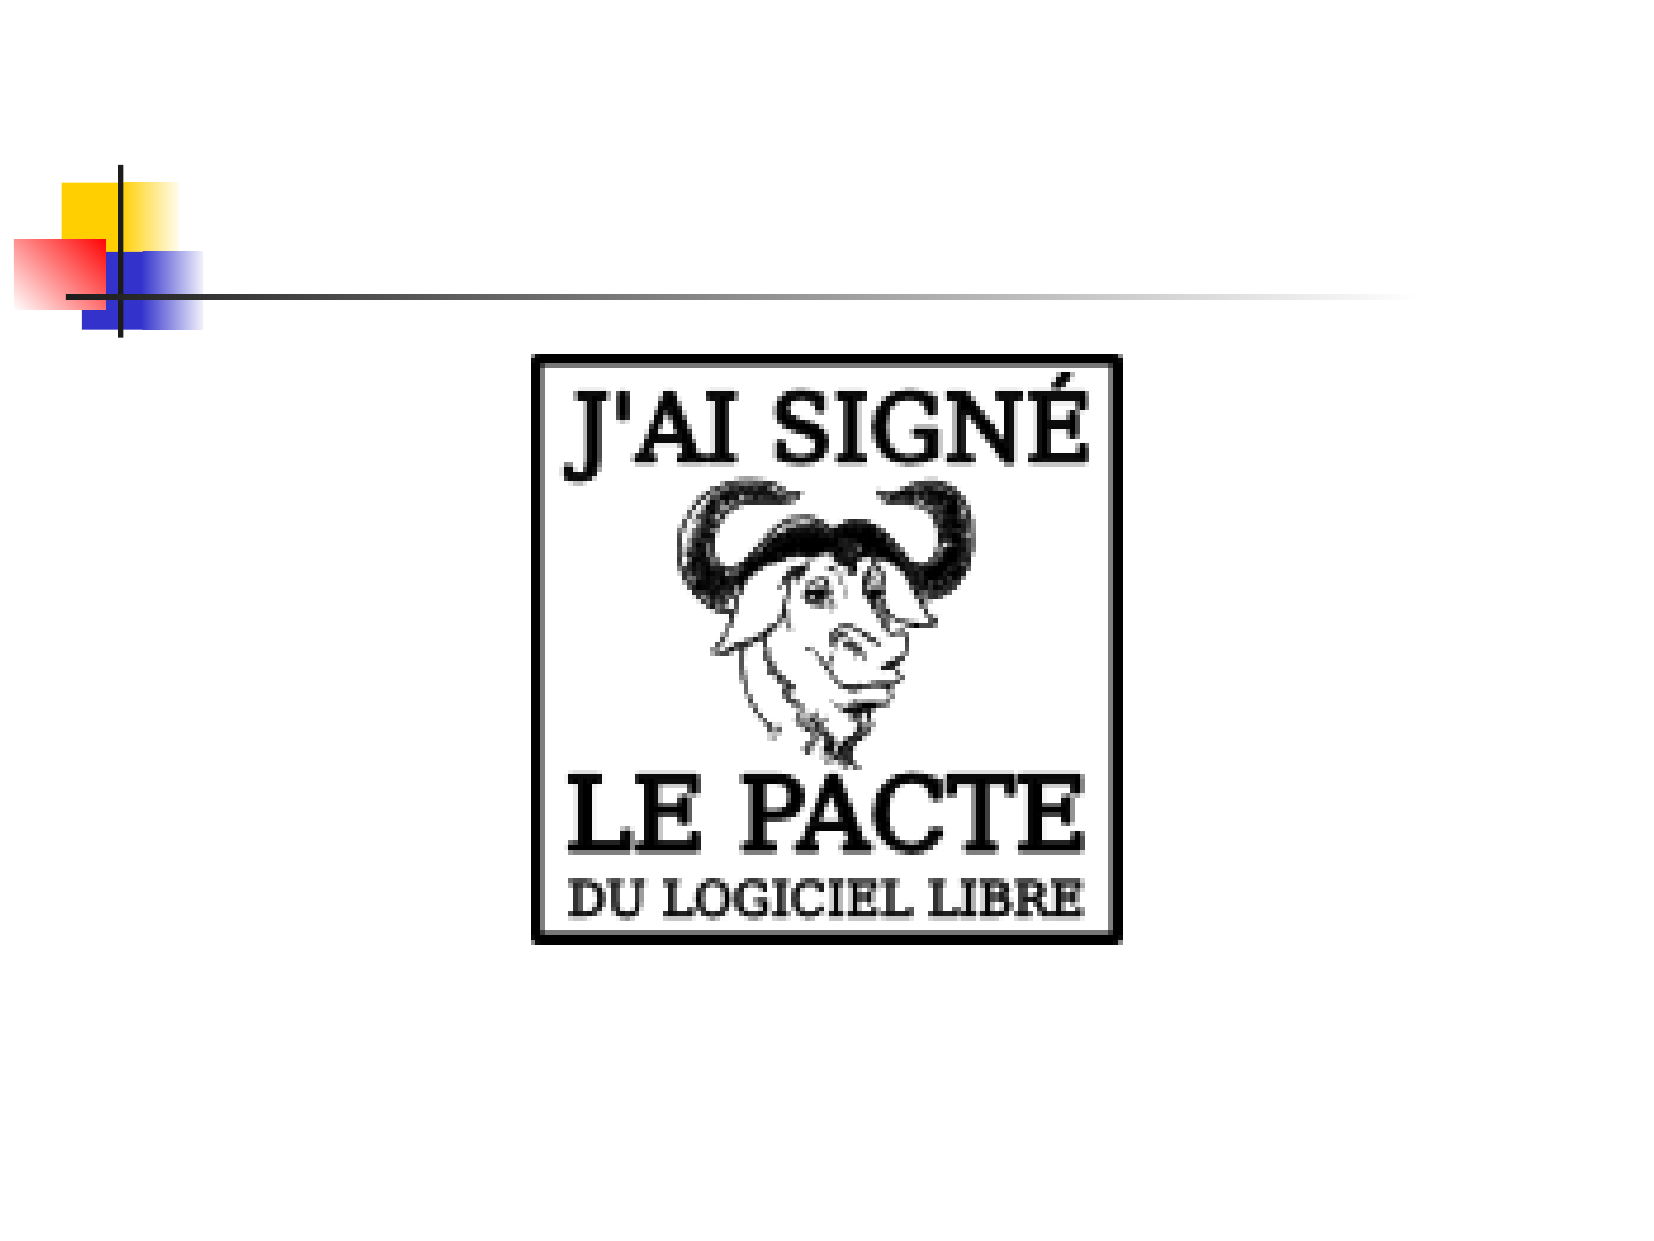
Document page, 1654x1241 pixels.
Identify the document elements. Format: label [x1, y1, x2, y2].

picture [531, 354, 1123, 945]
